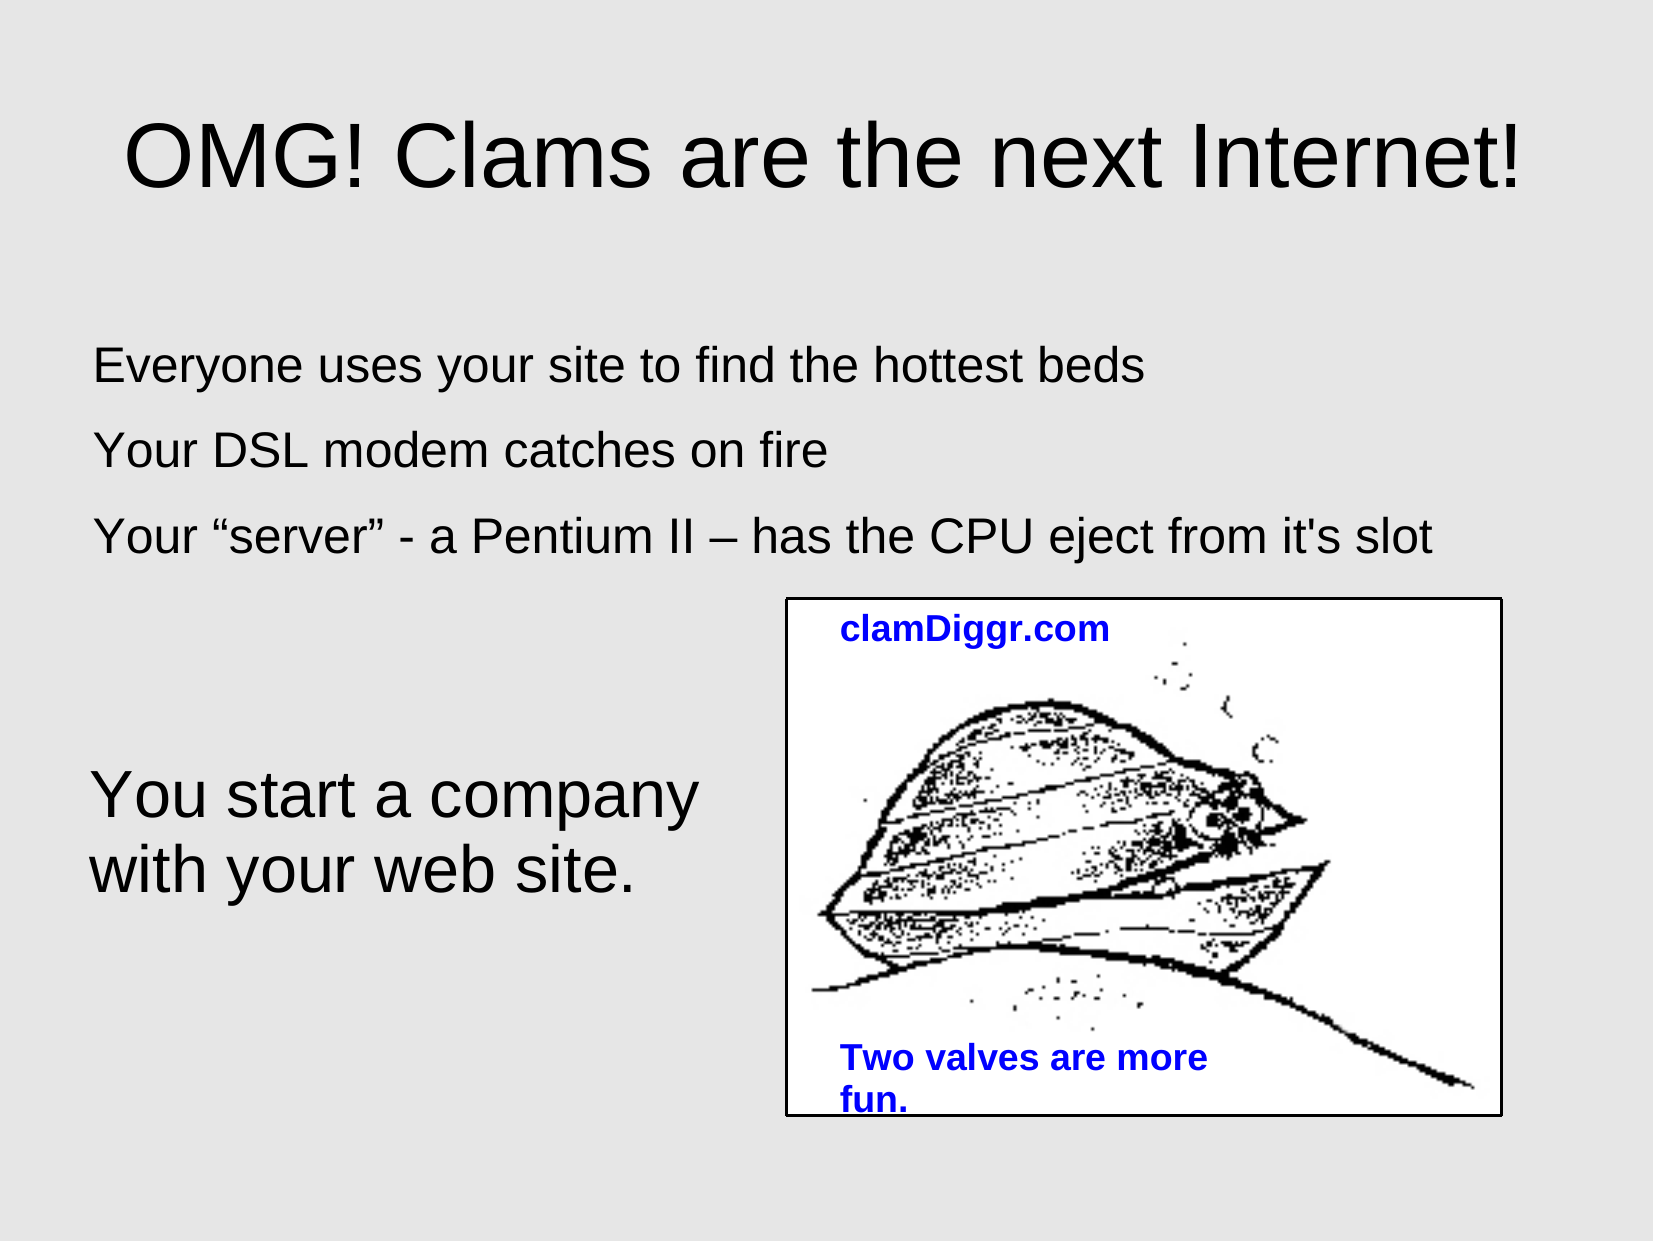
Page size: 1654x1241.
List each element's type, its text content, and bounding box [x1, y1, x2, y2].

title OMG! Clams are the next Internet! [0, 49, 1651, 263]
text_box clamDiggr.com [825, 600, 1426, 744]
text_box Two valves are more fun. [825, 1029, 1303, 1088]
list Everyone uses your site to find the hottest beds Your DSL modem catches on fire Your “server” - a Pentium II – has the CPU eject from it's slot [75, 337, 1576, 601]
picture [787, 600, 1501, 1115]
text_box You start a company with your web site. [75, 750, 751, 976]
